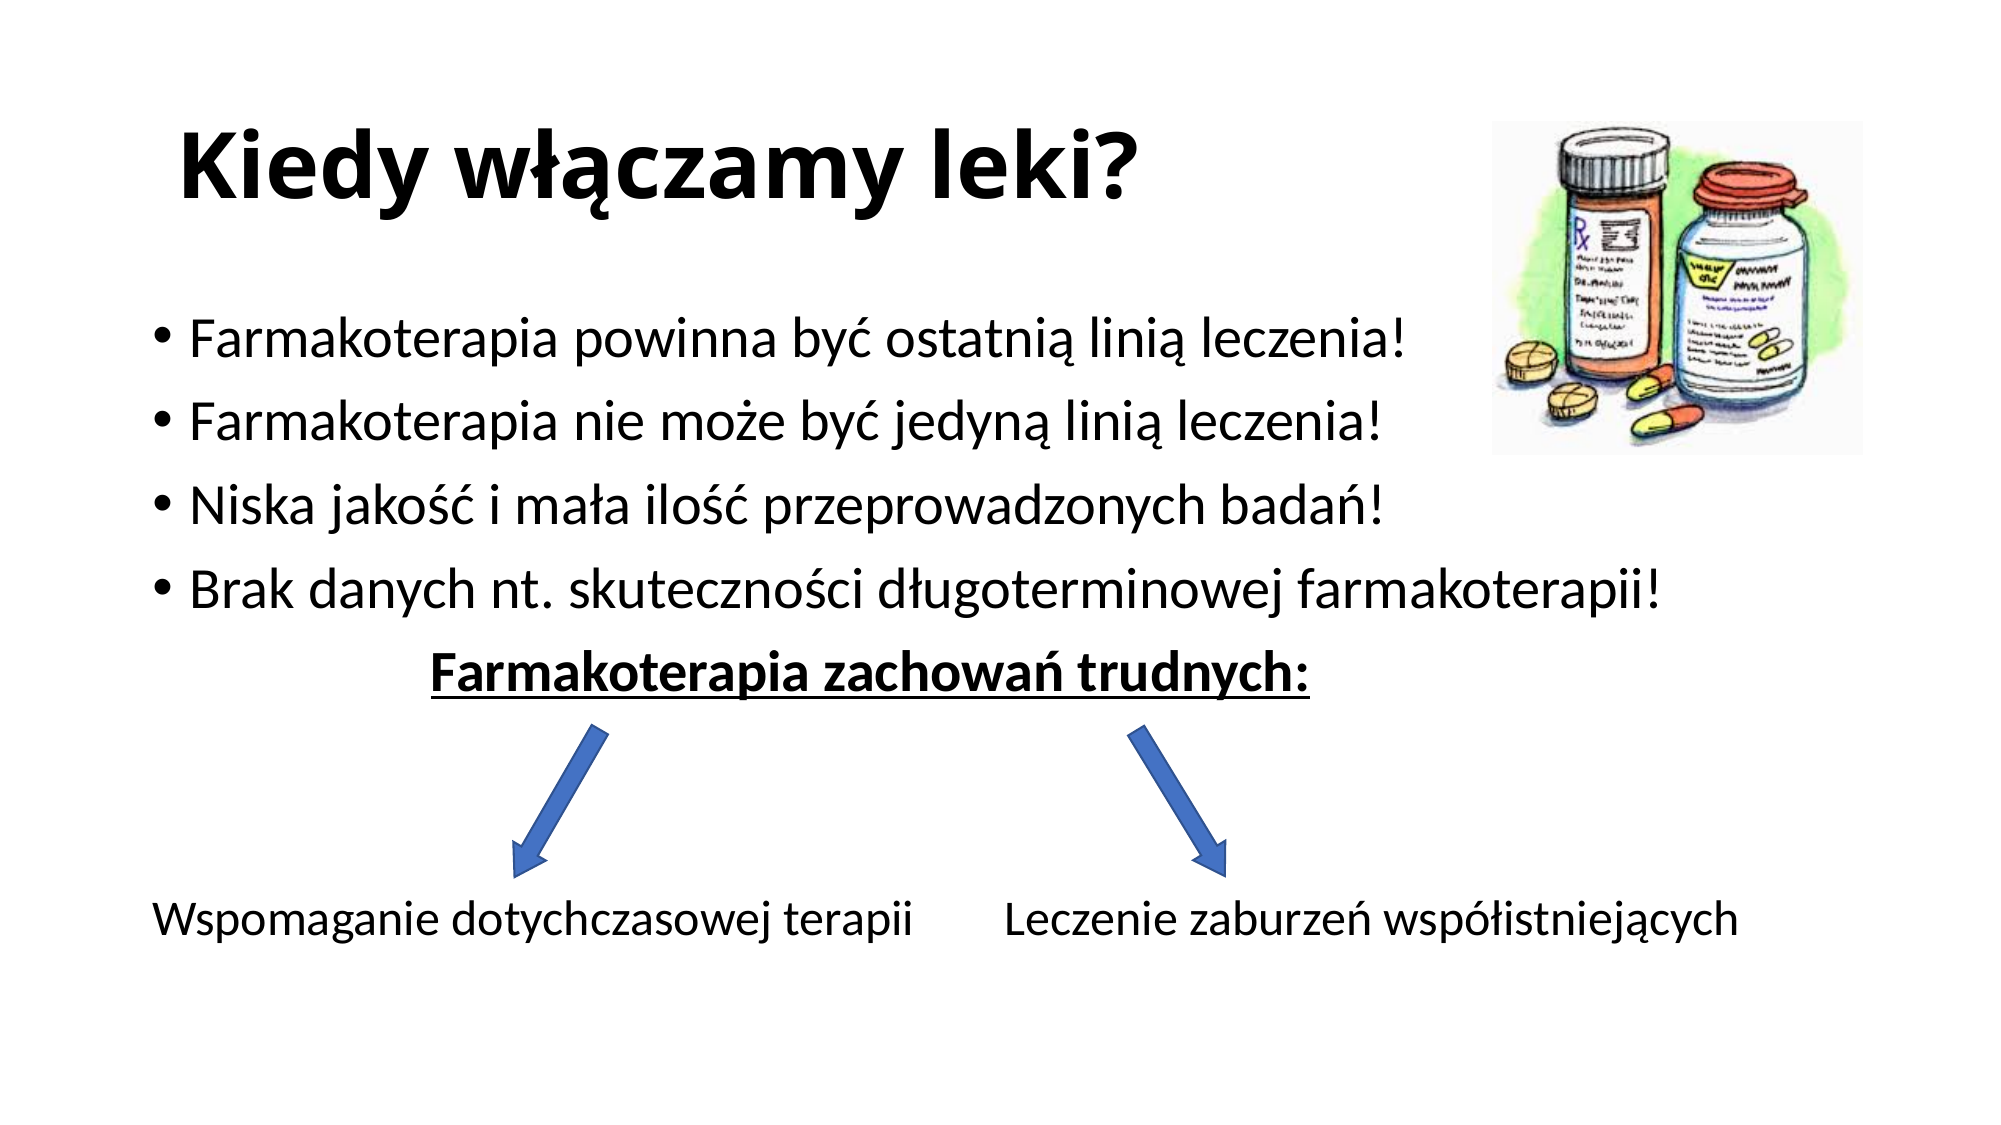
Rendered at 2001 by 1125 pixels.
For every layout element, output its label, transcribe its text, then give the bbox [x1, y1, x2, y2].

text_box [513, 724, 608, 878]
picture [1492, 122, 1863, 455]
title Kiedy włączamy leki? [137, 59, 1863, 278]
text_box [1128, 725, 1226, 877]
list Farmakoterapia powinna być ostatnią linią leczenia! Farmakoterapia nie może być jedyną linią leczenia! Niska jakość i mała ilość przeprowadzonych badań! Brak danych nt. skuteczności długoterminowej farmakoterapii! Farmakoterapia zachowań trudnych: Wspomaganie dotychczasowej terapii Leczenie zaburzeń współistniejących [137, 299, 1863, 1096]
